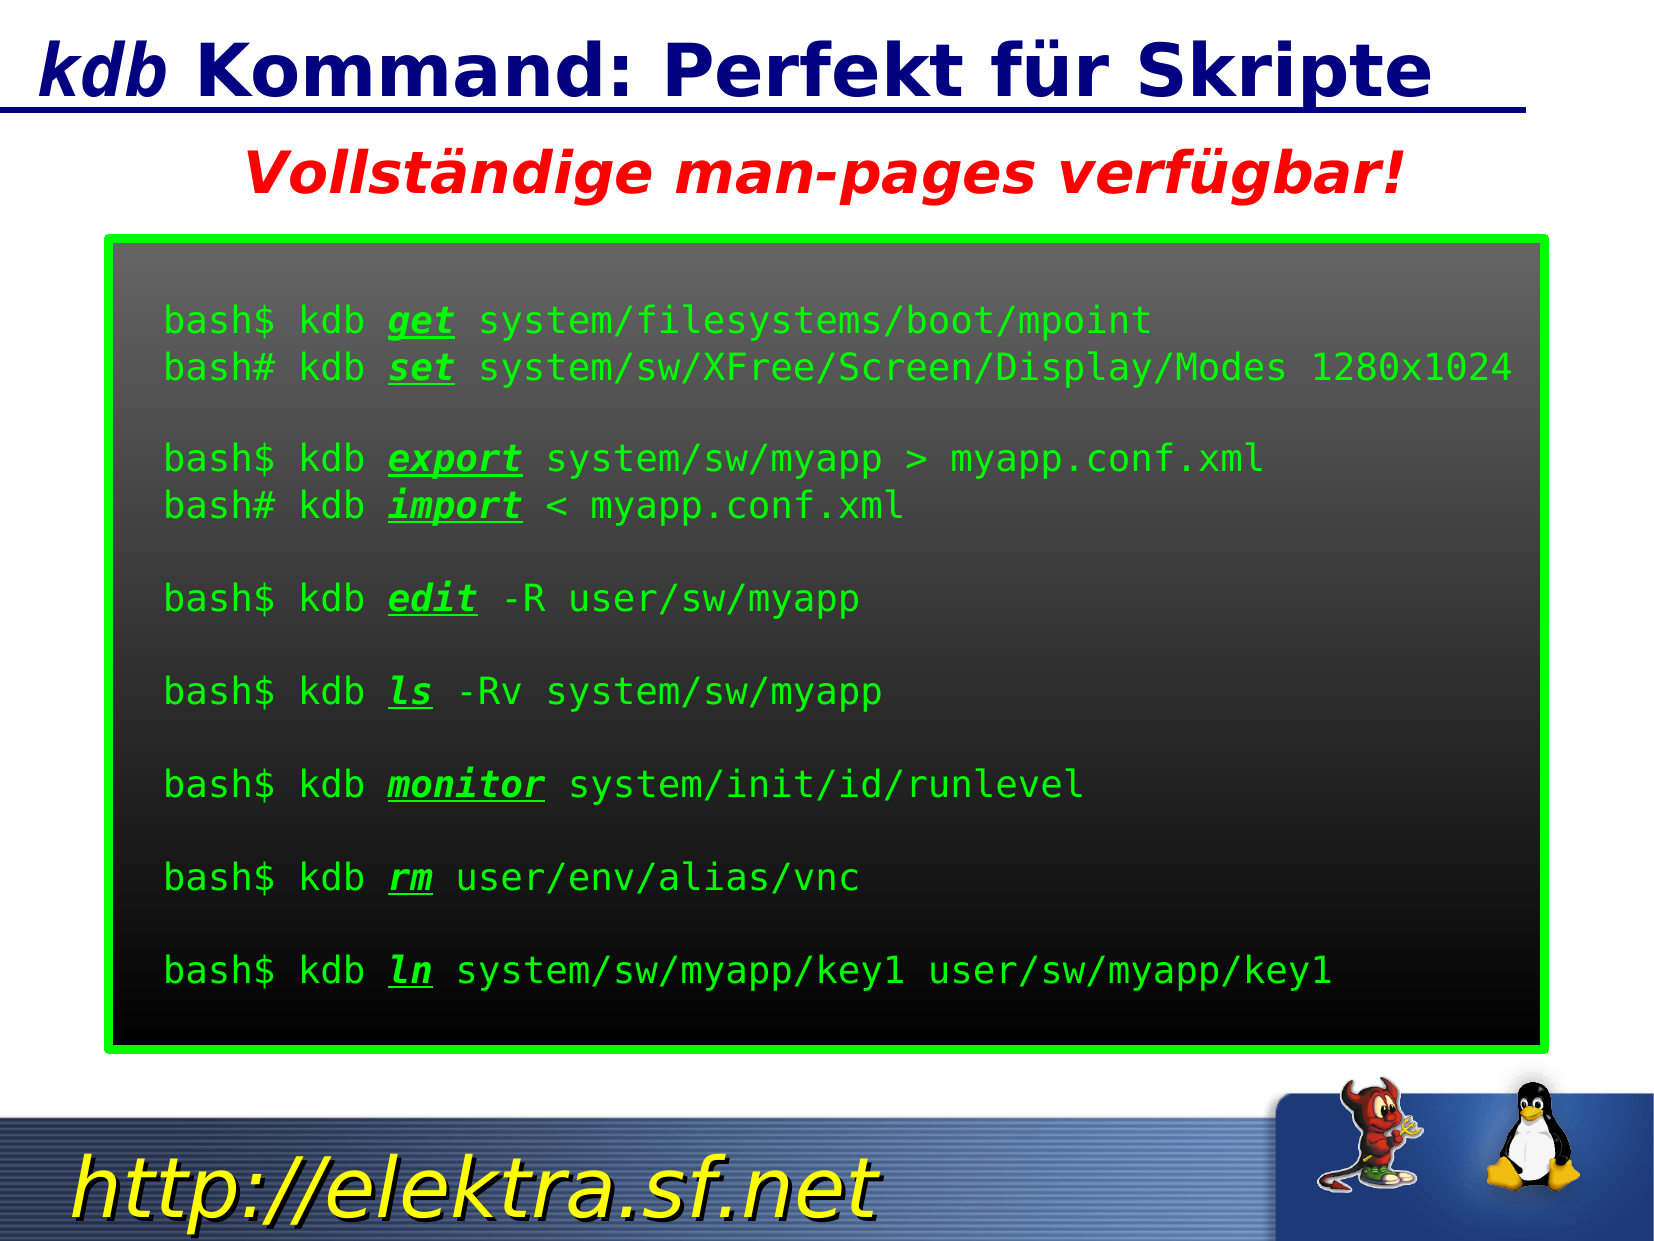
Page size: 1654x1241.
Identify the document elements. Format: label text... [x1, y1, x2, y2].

text_box Vollständige man-pages verfügbar! [243, 135, 1410, 203]
text_box bash$ kdb get system/filesystems/boot/mpoint bash# kdb set system/sw/XFree/Screen/Display/Modes 1280x1024 bash$ kdb export system/sw/myapp > myapp.conf.xml bash# kdb import < myapp.conf.xml bash$ kdb edit -R user/sw/myapp bash$ kdb ls -Rv system/sw/myapp bash$ kdb monitor system/init/id/runlevel bash$ kdb rm user/env/alias/vnc bash$ kdb ln system/sw/myapp/key1 user/sw/myapp/key1 [162, 296, 1514, 995]
text_box kdb Kommand: Perfekt für Skripte [21, 14, 1611, 126]
text_box [108, 238, 1545, 1050]
picture [0, 1061, 1654, 1241]
